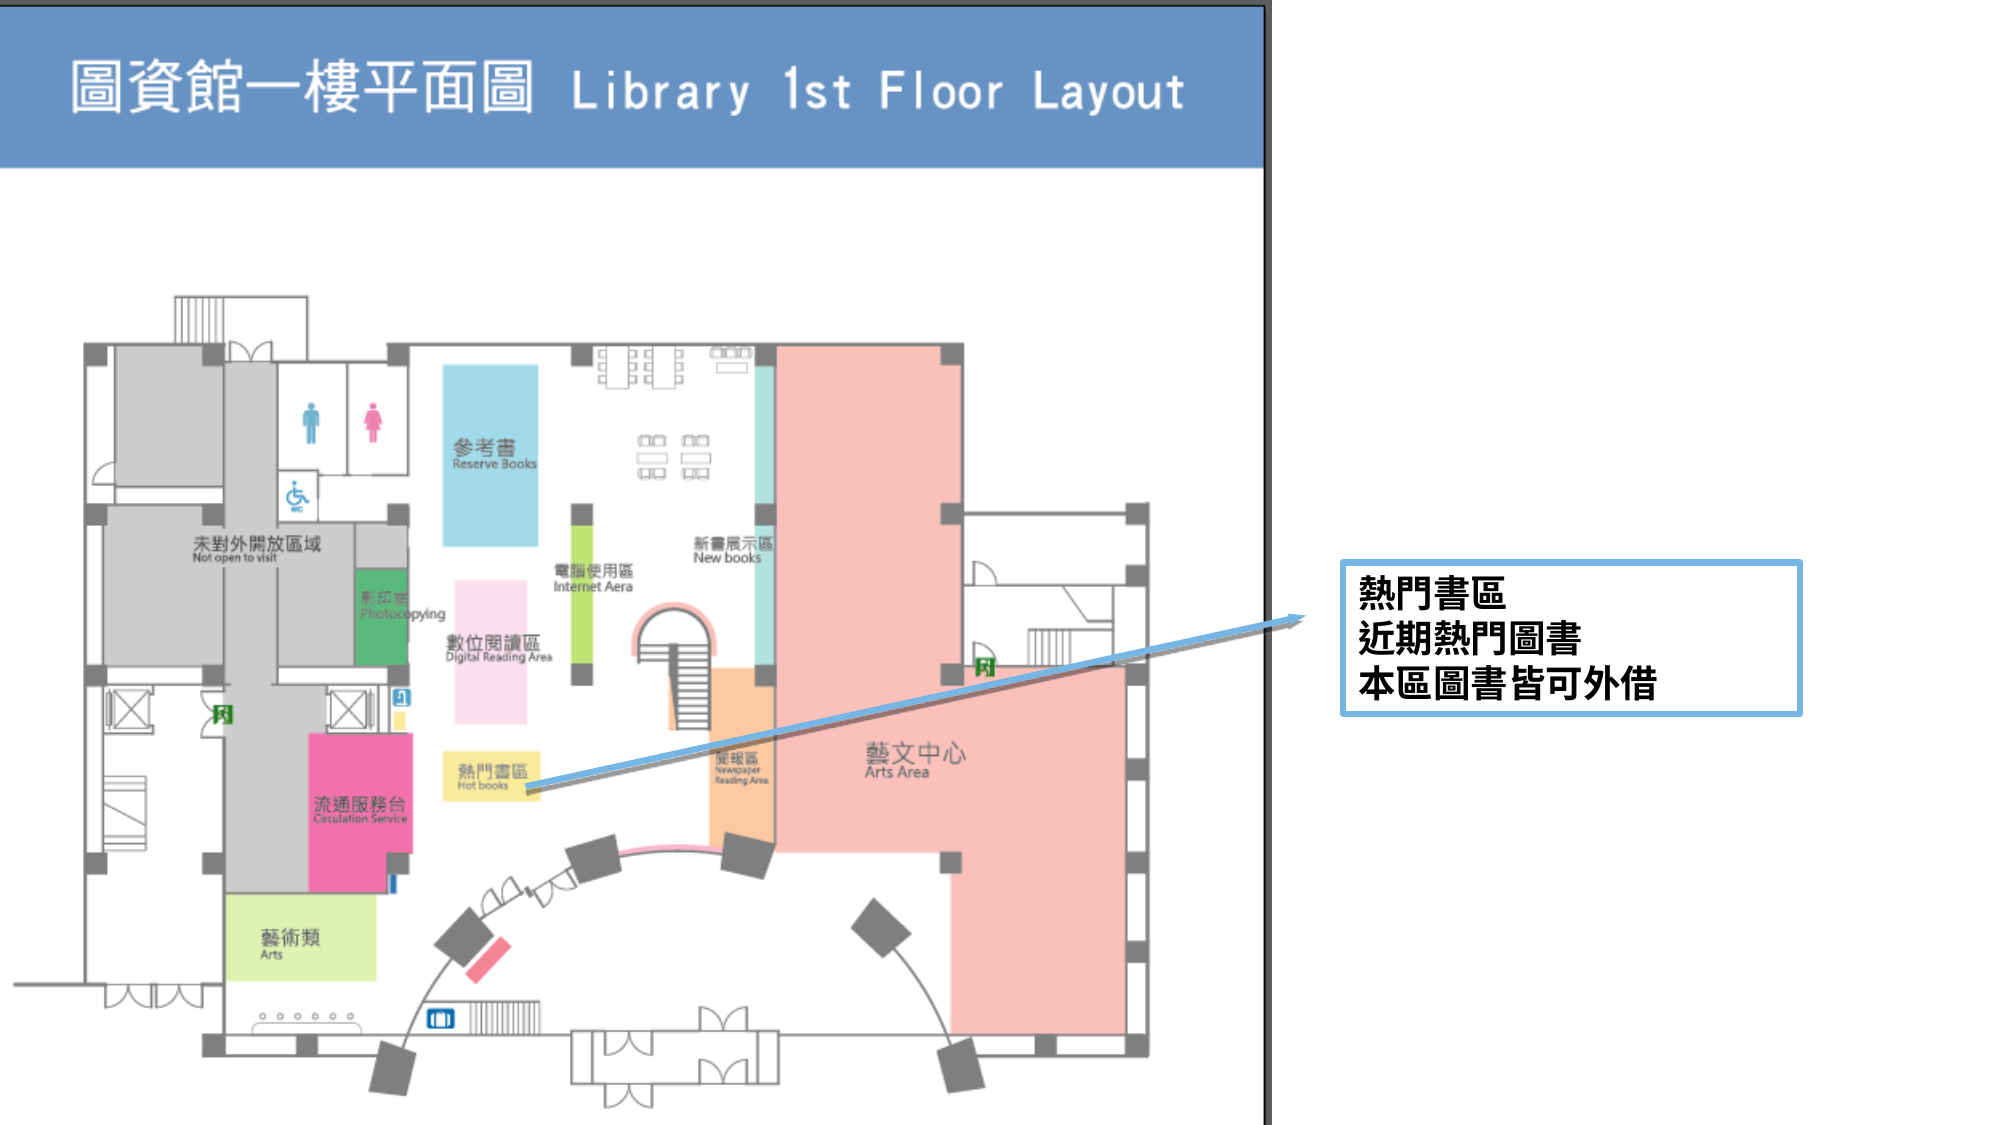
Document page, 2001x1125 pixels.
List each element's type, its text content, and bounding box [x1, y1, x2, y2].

picture [0, 0, 1272, 1125]
text_box 熱門書區 近期熱門圖書 本區圖書皆可外借 [1343, 562, 1801, 714]
